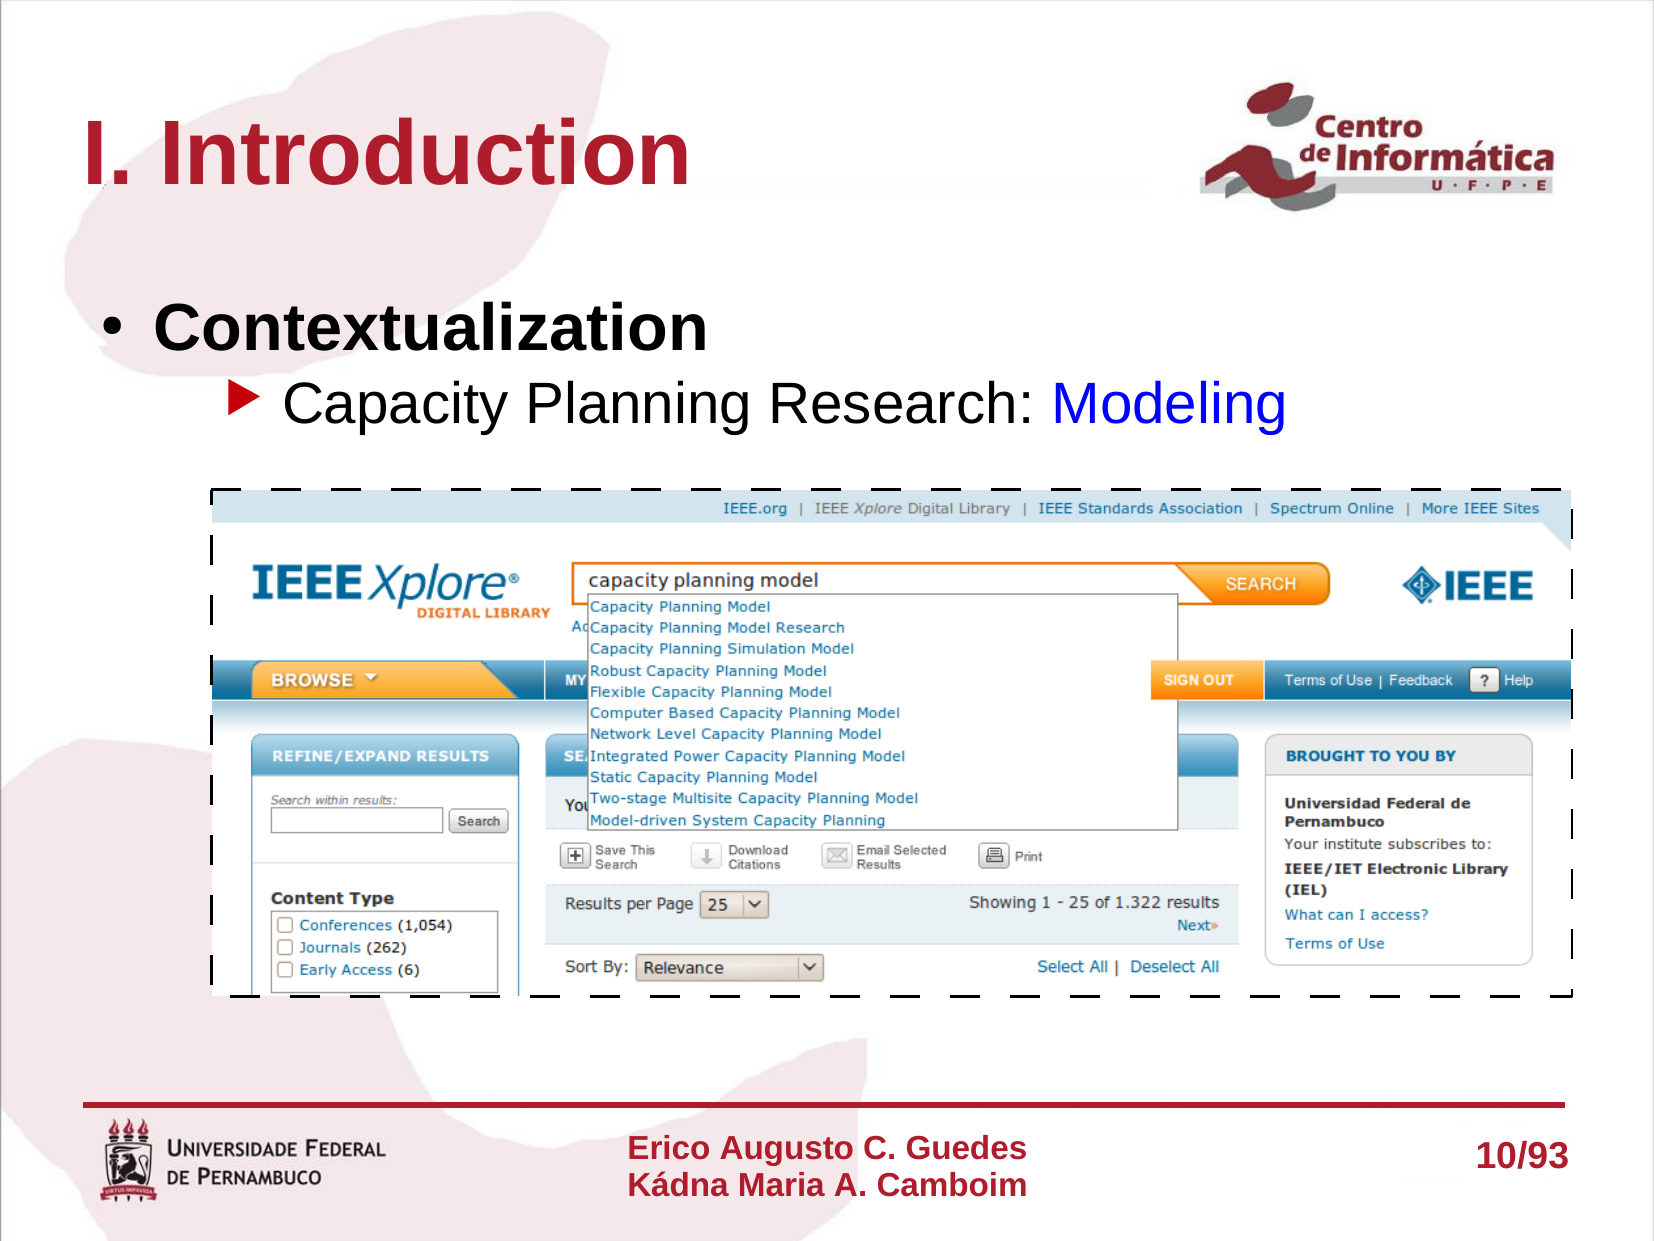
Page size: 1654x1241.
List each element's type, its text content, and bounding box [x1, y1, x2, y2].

list Contextualization Capacity Planning Research: Modeling [82, 290, 1571, 1094]
title I. Introduction [82, 56, 1571, 250]
picture [0, 0, 1654, 1241]
